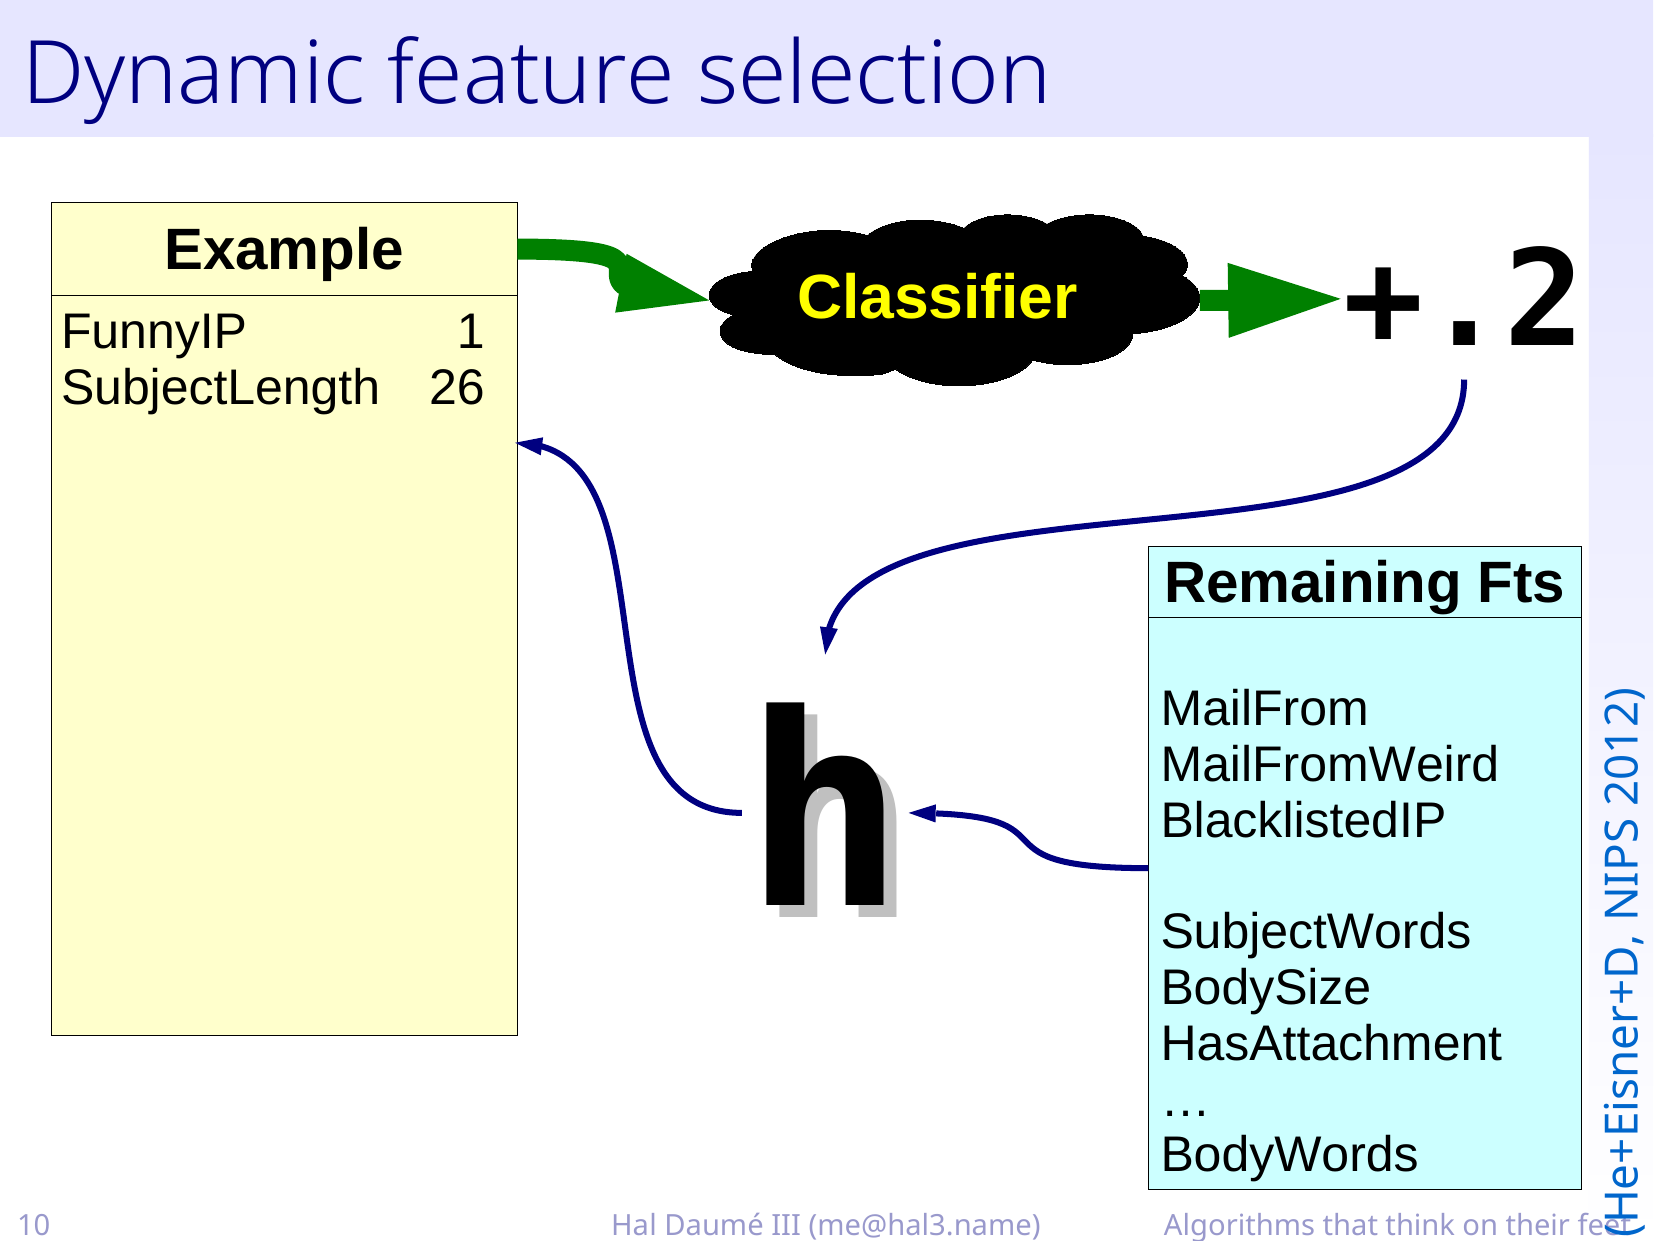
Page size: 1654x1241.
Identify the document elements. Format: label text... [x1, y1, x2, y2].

text_box h [741, 654, 909, 972]
text_box Classifier [709, 214, 1199, 386]
text_box Example [51, 202, 518, 296]
text_box FunnyIP 1 SubjectLength 26 [51, 296, 518, 1036]
text_box MailFrom MailFromWeird BlacklistedIP SubjectWords BodySize HasAttachment … BodyWords [1148, 618, 1582, 1190]
text_box (He+Eisner+D, NIPS 2012) [1585, 694, 1648, 1241]
text_box Remaining Fts [1148, 546, 1582, 618]
text_box +.2 [1340, 218, 1588, 380]
title Dynamic feature selection [22, 8, 1639, 131]
